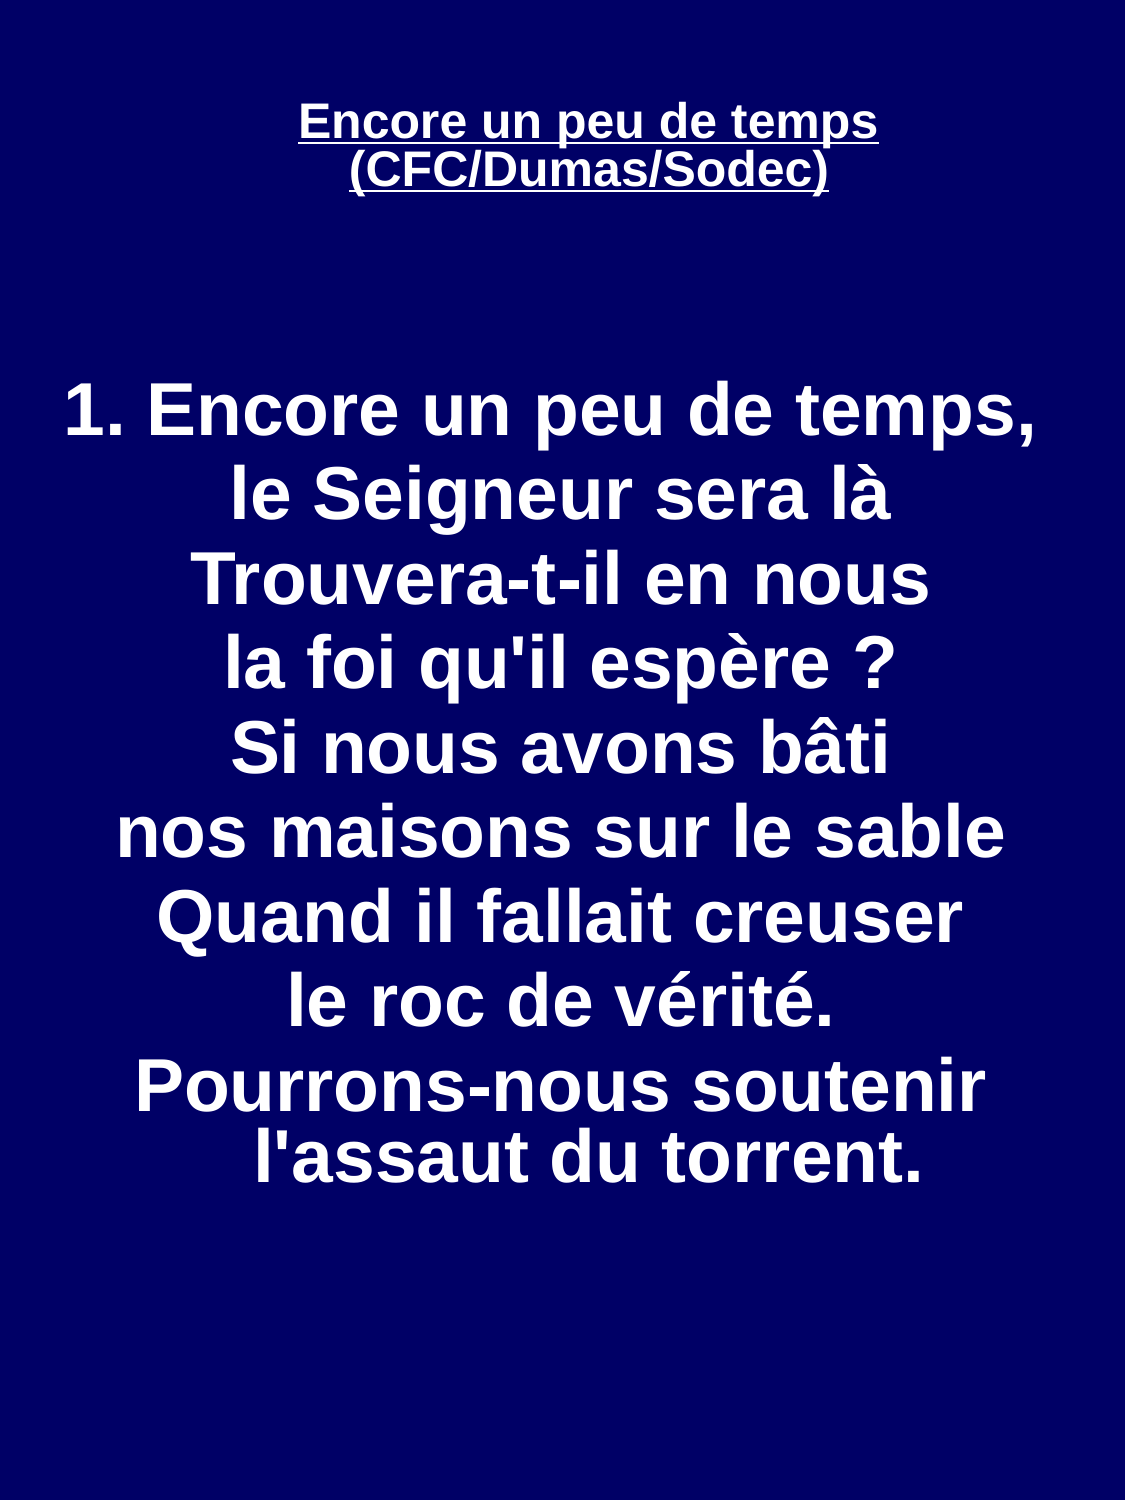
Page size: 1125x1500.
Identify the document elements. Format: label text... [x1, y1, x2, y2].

text_box Encore un peu de temps (CFC/Dumas/Sodec) 1. Encore un peu de temps, le Seigneur sera là Trouvera-t-il en nous la foi qu'il espère ? Si nous avons bâti nos maisons sur le sable Quand il fallait creuser le roc de vérité. Pourrons-nous soutenir l'assaut du torrent. [11, 35, 1111, 1441]
